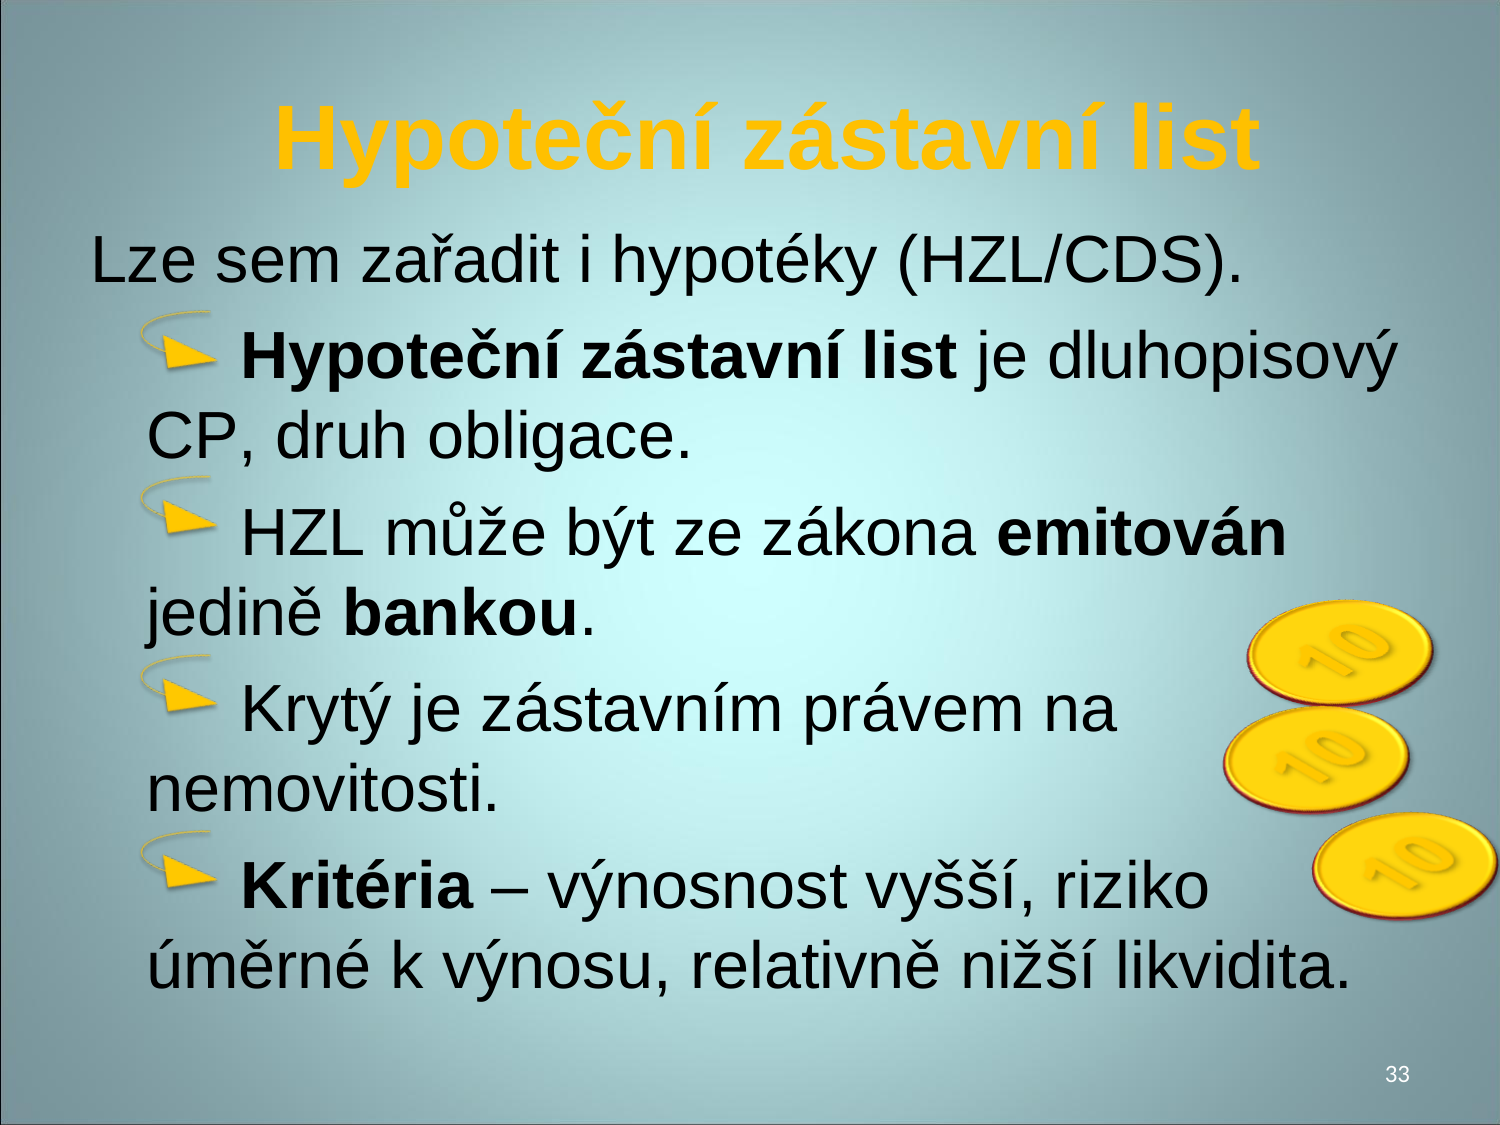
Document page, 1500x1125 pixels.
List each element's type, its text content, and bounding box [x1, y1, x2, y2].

text_box <číslo> [1074, 1042, 1426, 1103]
list Lze sem zařadit i hypotéky (HZL/CDS). Hypoteční zástavní list je dluhopisový CP, druh obligace. HZL může být ze zákona emitován jedině bankou. Krytý je zástavním právem na nemovitosti. Kritéria – výnosnost vyšší, riziko úměrné k výnosu, relativně nižší likvidita. [75, 207, 1426, 1106]
picture [0, 0, 1500, 1125]
title Hypoteční zástavní list [75, 45, 1426, 207]
